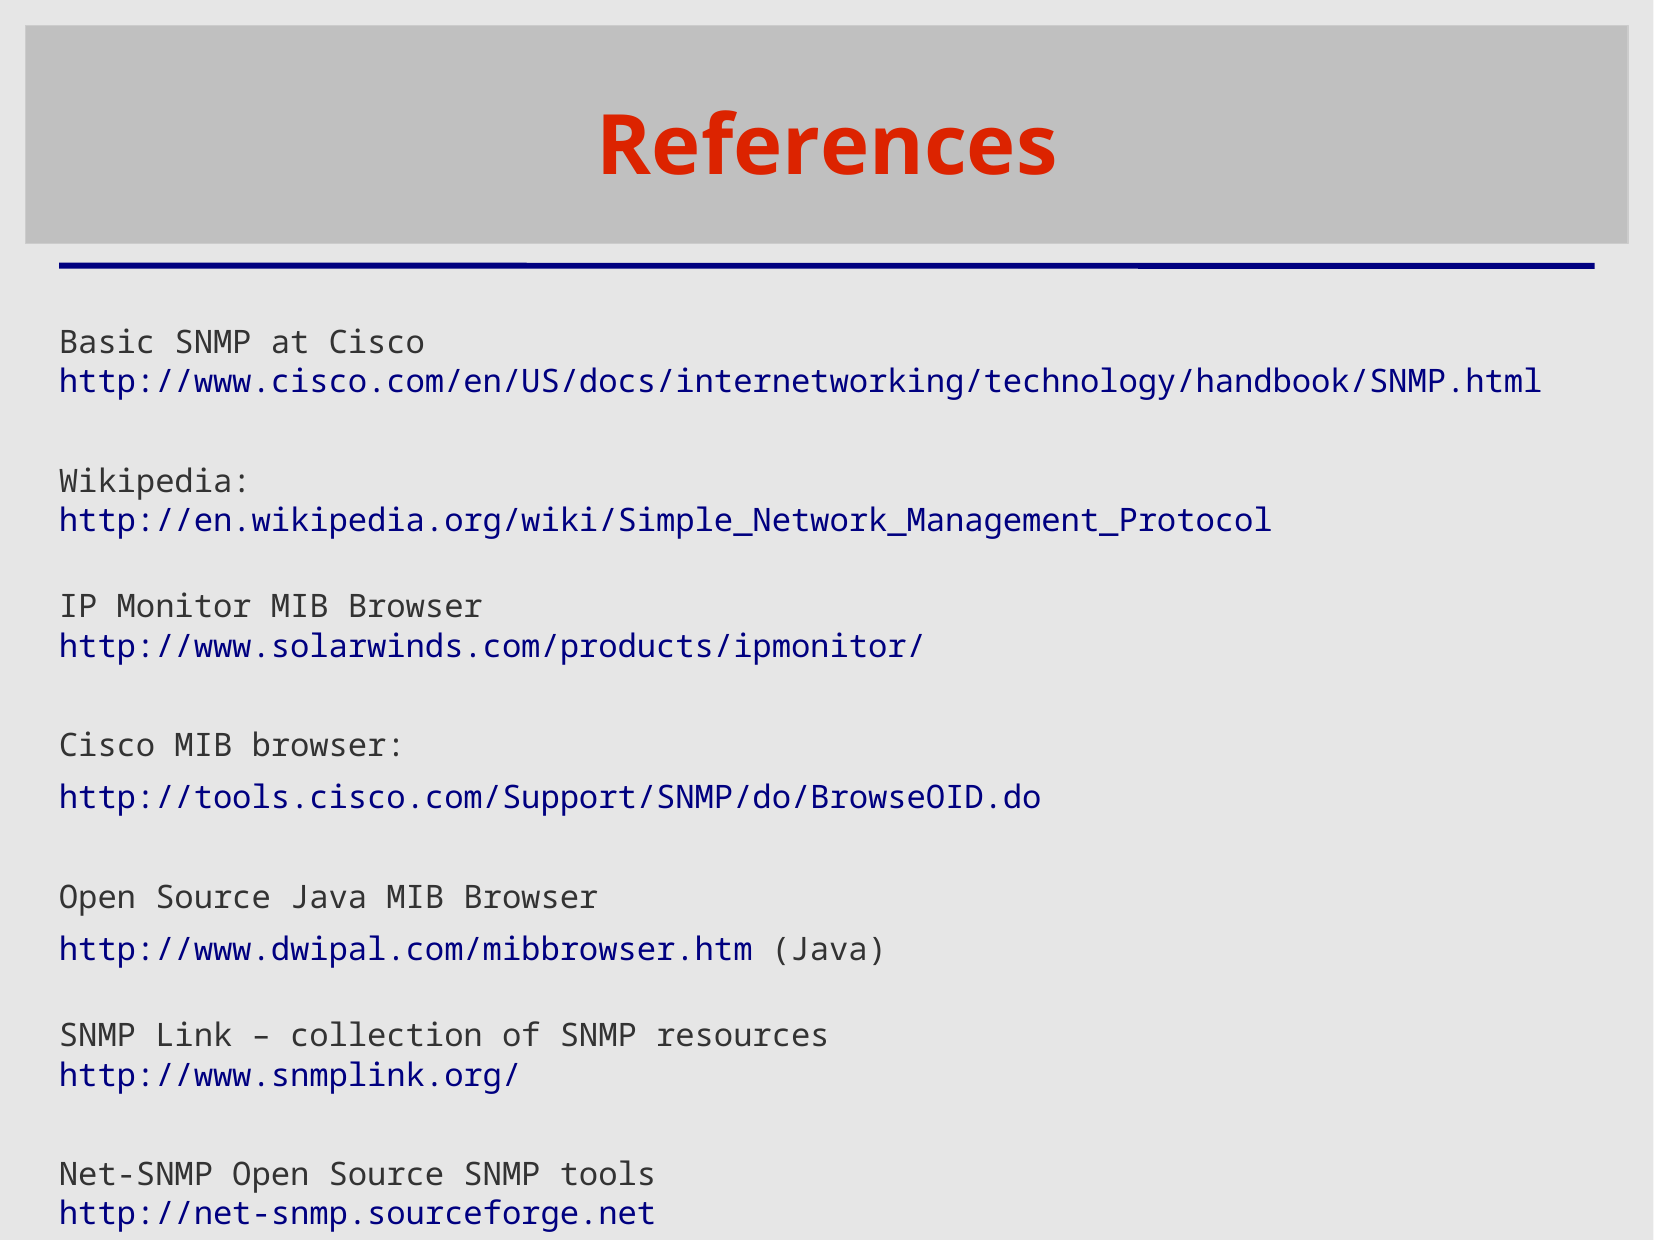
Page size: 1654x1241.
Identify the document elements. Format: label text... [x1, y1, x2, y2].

list Basic SNMP at Cisco http://www.cisco.com/en/US/docs/internetworking/technology/handbook/SNMP.html Wikipedia: http://en.wikipedia.org/wiki/Simple_Network_Management_Protocol IP Monitor MIB Browser http://www.solarwinds.com/products/ipmonitor/ Cisco MIB browser: http://tools.cisco.com/Support/SNMP/do/BrowseOID.do Open Source Java MIB Browser http://www.dwipal.com/mibbrowser.htm (Java) SNMP Link – collection of SNMP resources http://www.snmplink.org/ Net-SNMP Open Source SNMP tools http://net-snmp.sourceforge.net [59, 322, 1594, 1240]
title References [121, 46, 1534, 253]
